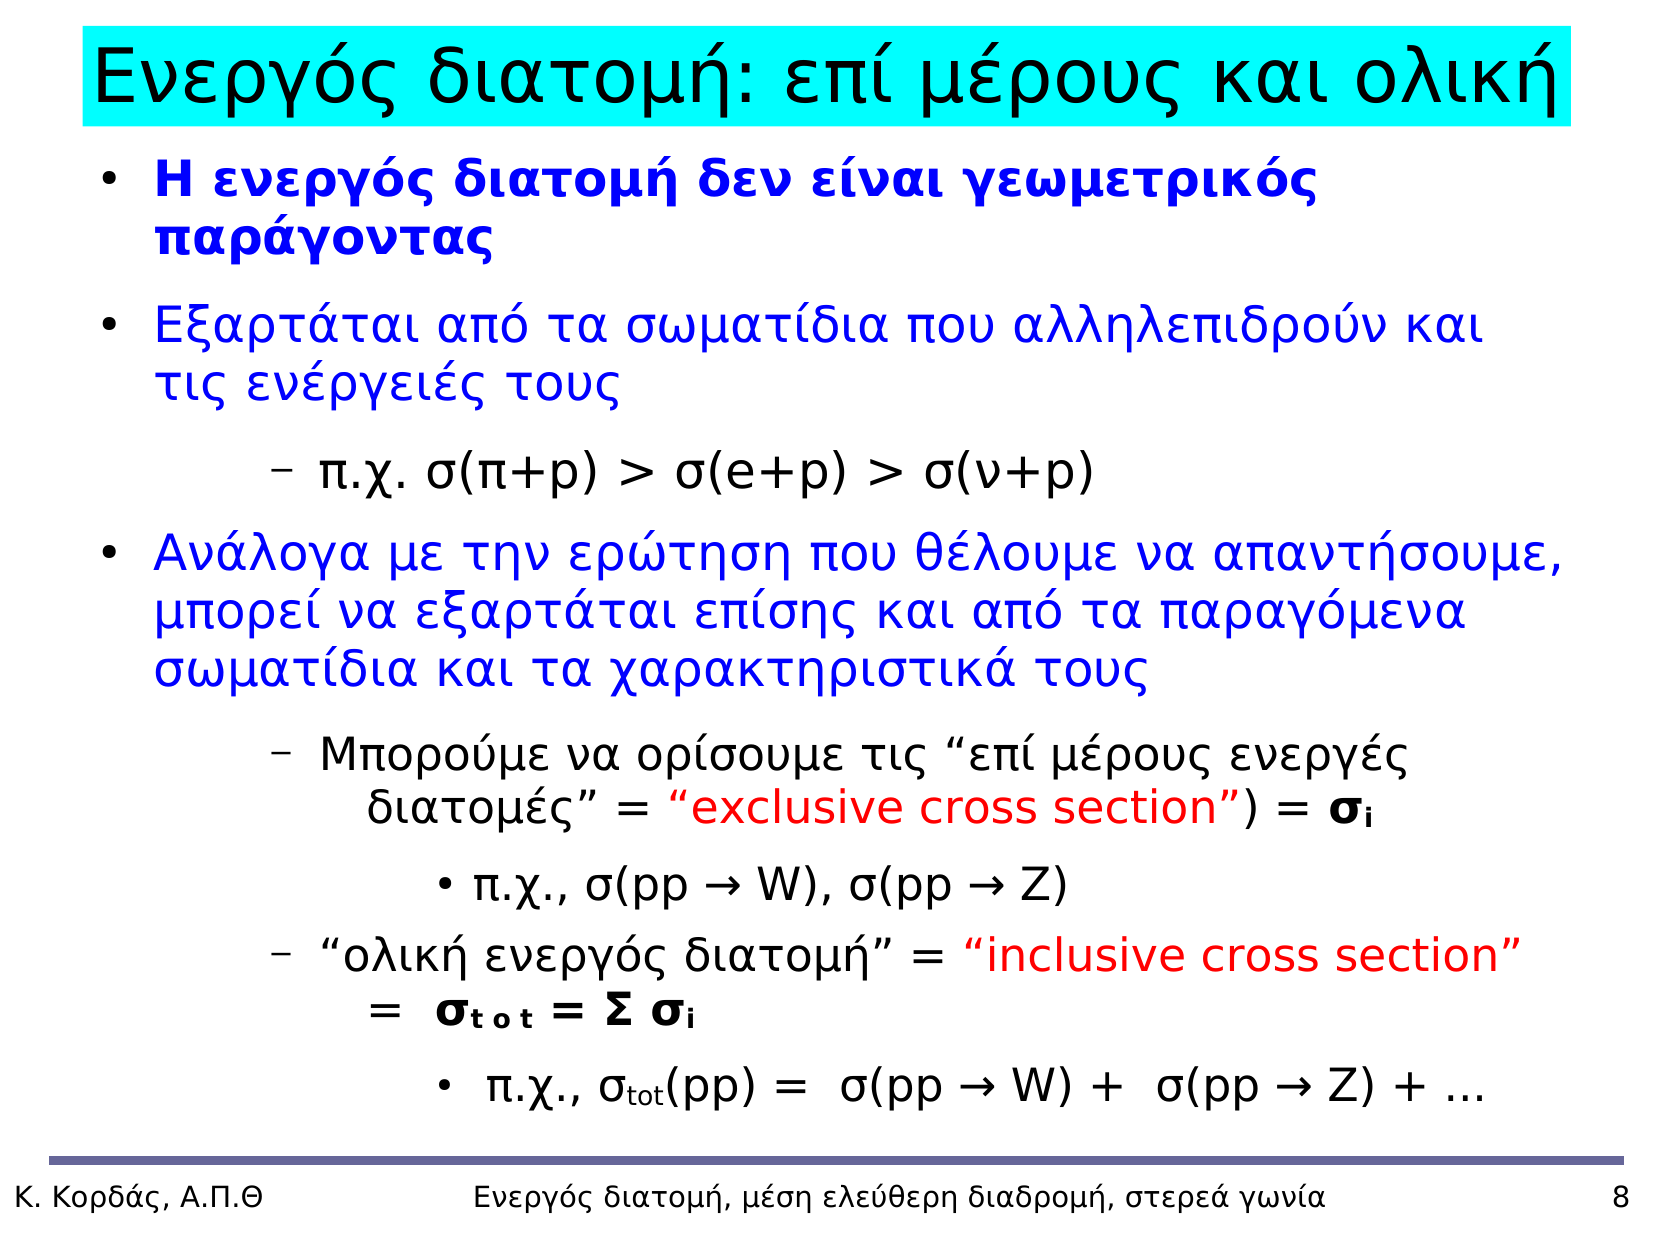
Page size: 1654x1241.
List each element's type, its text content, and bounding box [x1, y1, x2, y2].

title Ενεργός διατομή: επί μέρους και ολική [82, 25, 1571, 127]
list Η ενεργός διατομή δεν είναι γεωμετρικός παράγοντας Εξαρτάται από τα σωματίδια που αλληλεπιδρούν και τις ενέργειές τους π.χ. σ(π+p) > σ(e+p) > σ(ν+p) Ανάλογα με την ερώτηση που θέλουμε να απαντήσουμε, μπορεί να εξαρτάται επίσης και από τα παραγόμενα σωματίδια και τα χαρακτηριστικά τους Mπορούμε να ορίσουμε τις “επί μέρους ενεργές διατομές” = “exclusive cross section”) = σi π.χ., σ(pp → W), σ(pp → Z) “ολική ενεργός διατομή” = “inclusive cross section” = σt o t = Σ σi π.χ., σtot(pp) = σ(pp → W) + σ(pp → Z) + ... [82, 150, 1571, 1161]
